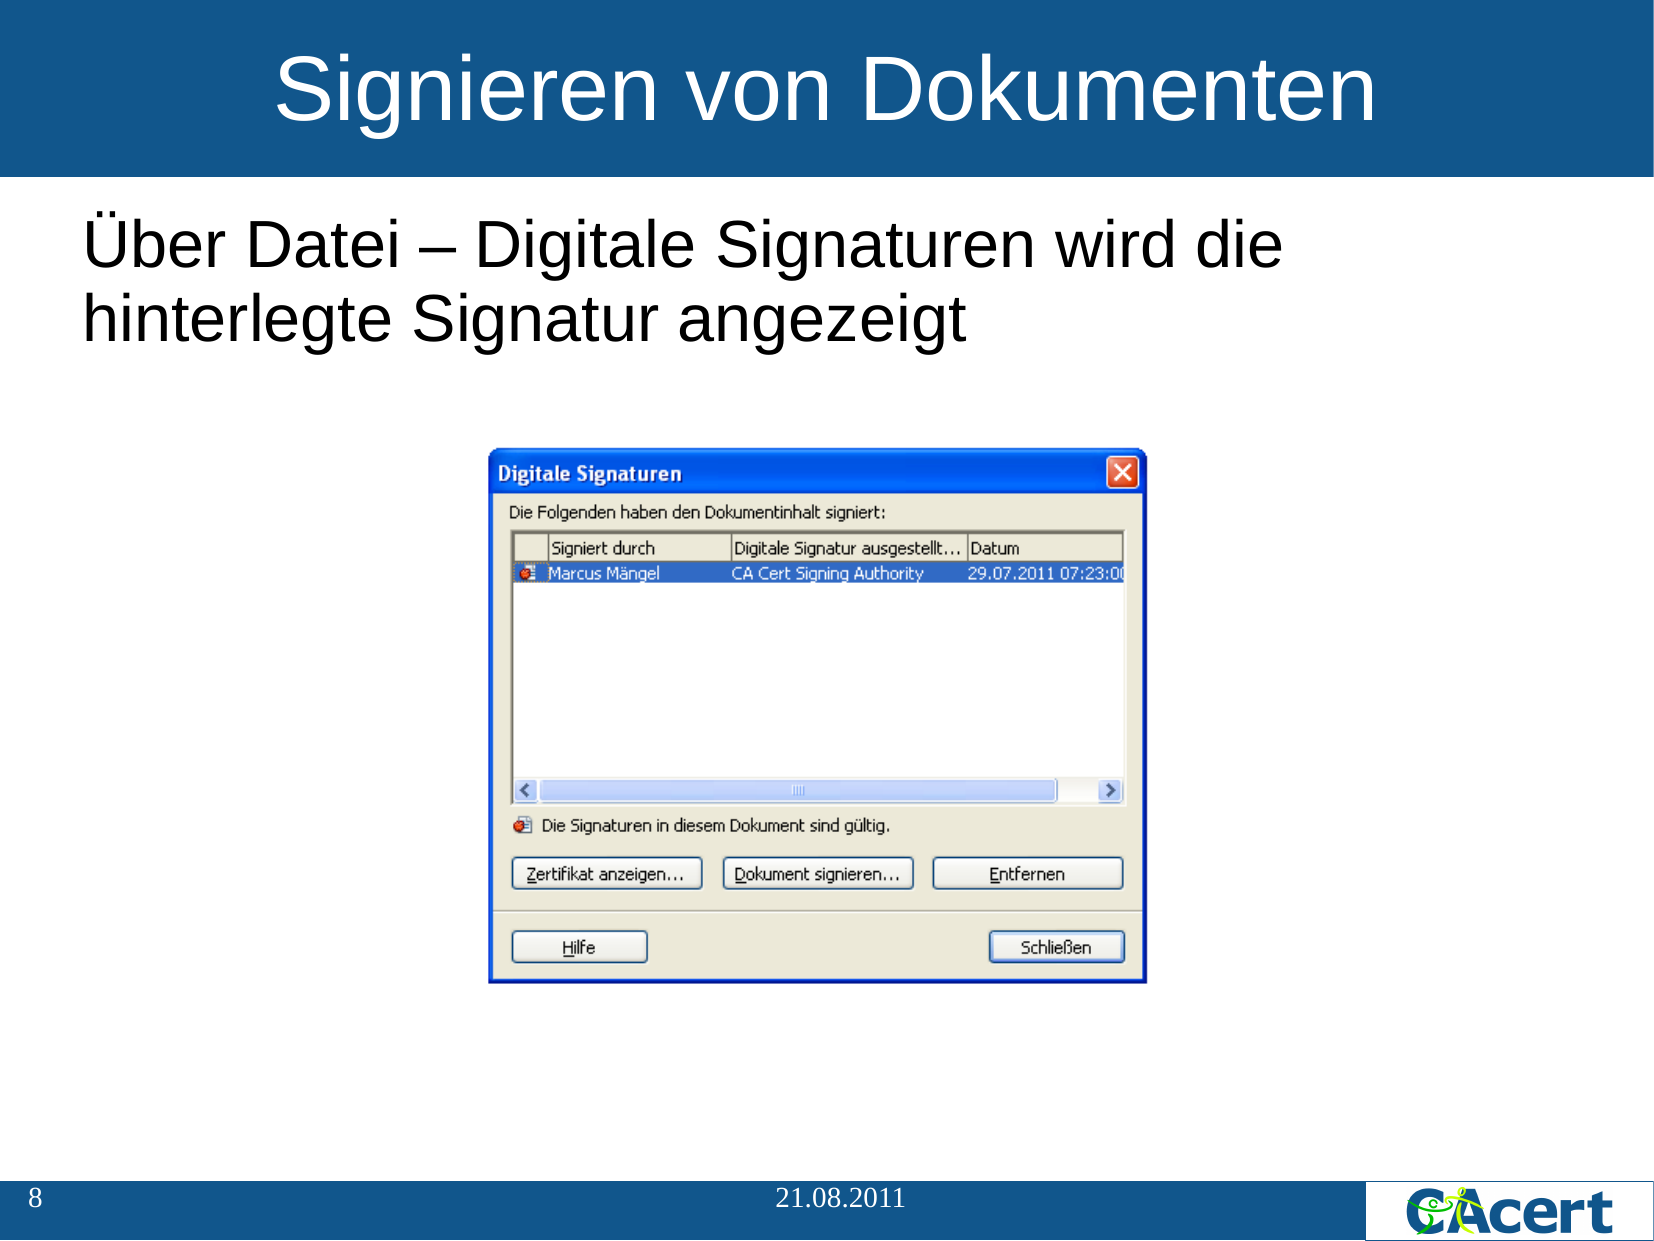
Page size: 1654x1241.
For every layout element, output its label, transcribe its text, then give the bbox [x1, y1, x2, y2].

picture [487, 442, 1152, 987]
title Signieren von Dokumenten [82, 0, 1571, 178]
picture [1406, 1186, 1613, 1235]
list Über Datei – Digitale Signaturen wird die hinterlegte Signatur angezeigt [82, 206, 1571, 1152]
